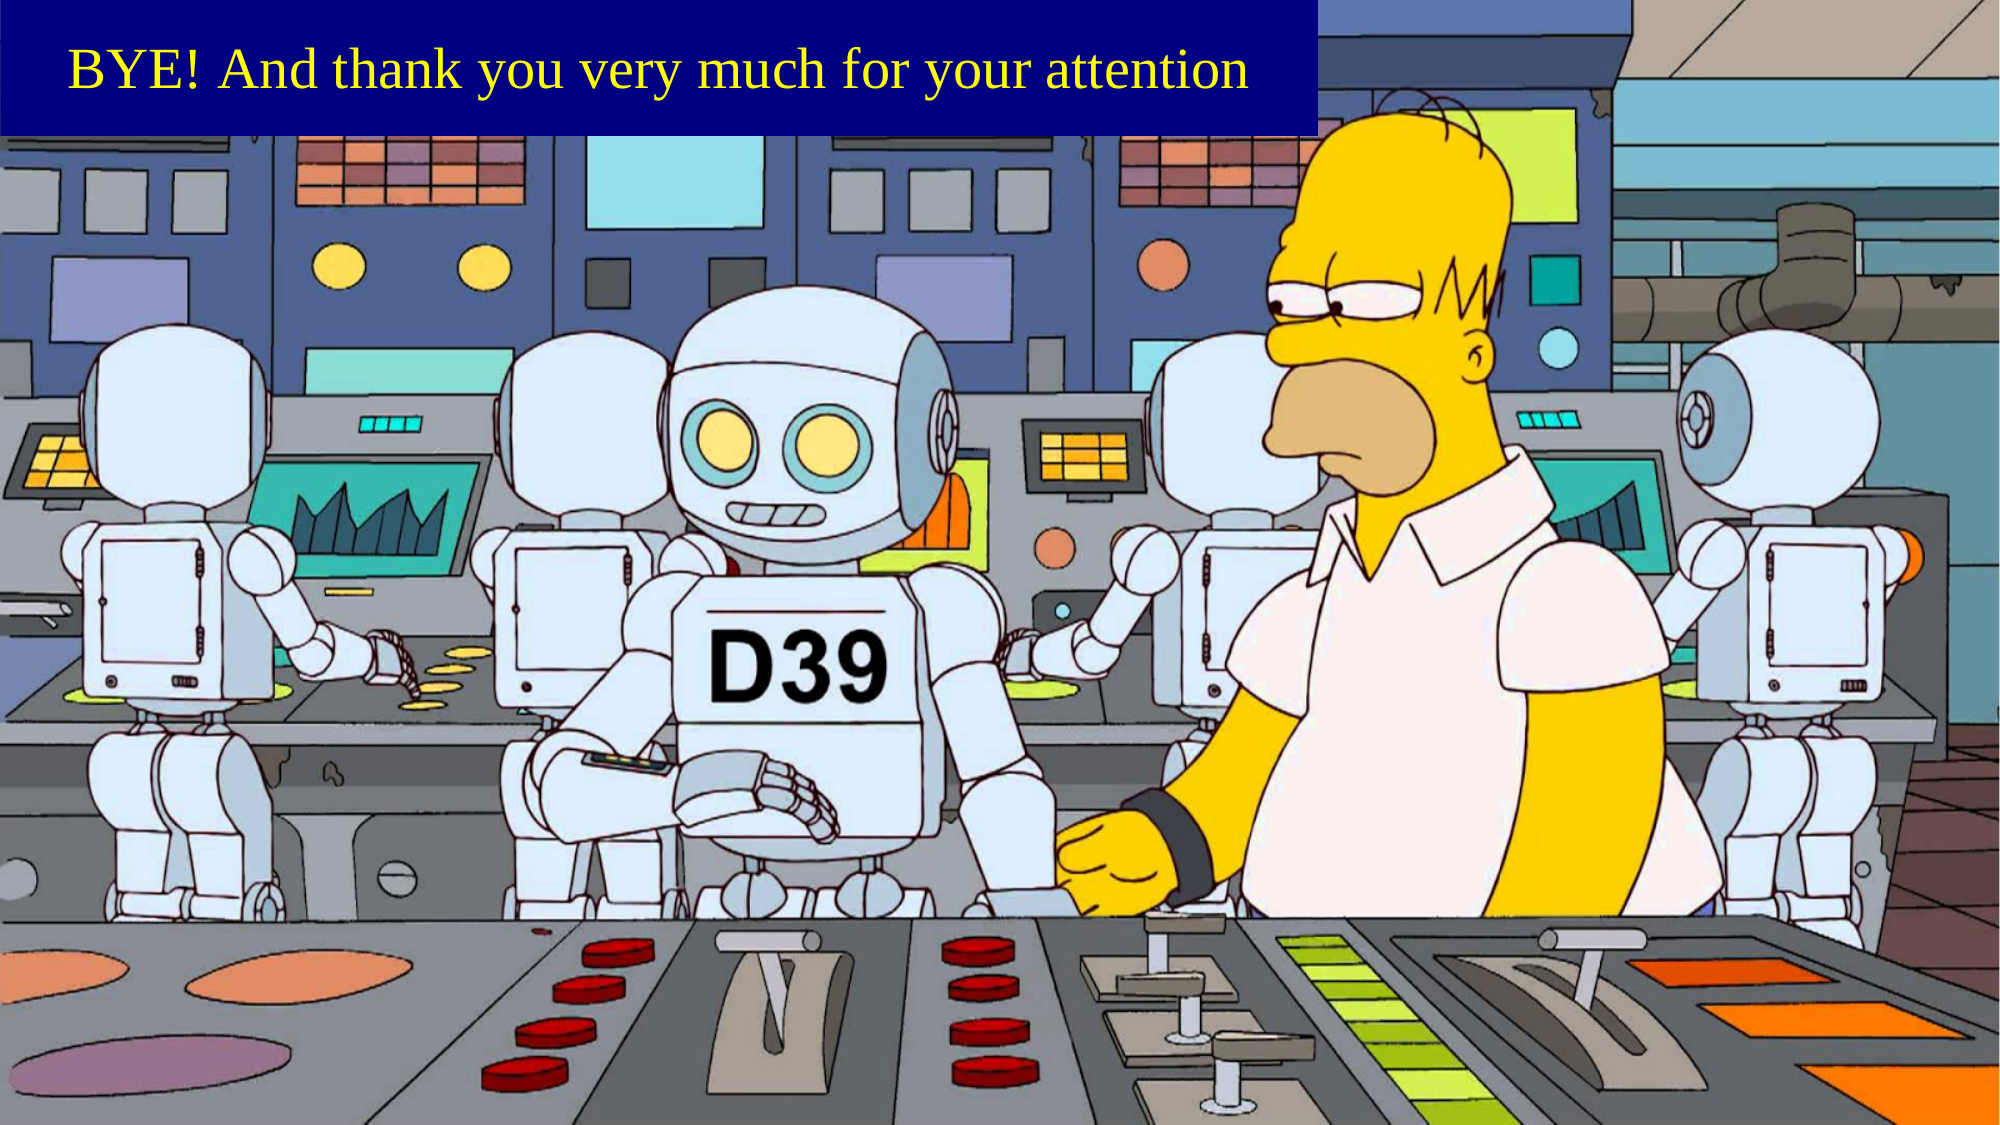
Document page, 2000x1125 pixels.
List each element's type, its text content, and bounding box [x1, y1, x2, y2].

title BYE! And thank you very much for your attention [0, 0, 1318, 136]
picture [0, 0, 2000, 1125]
